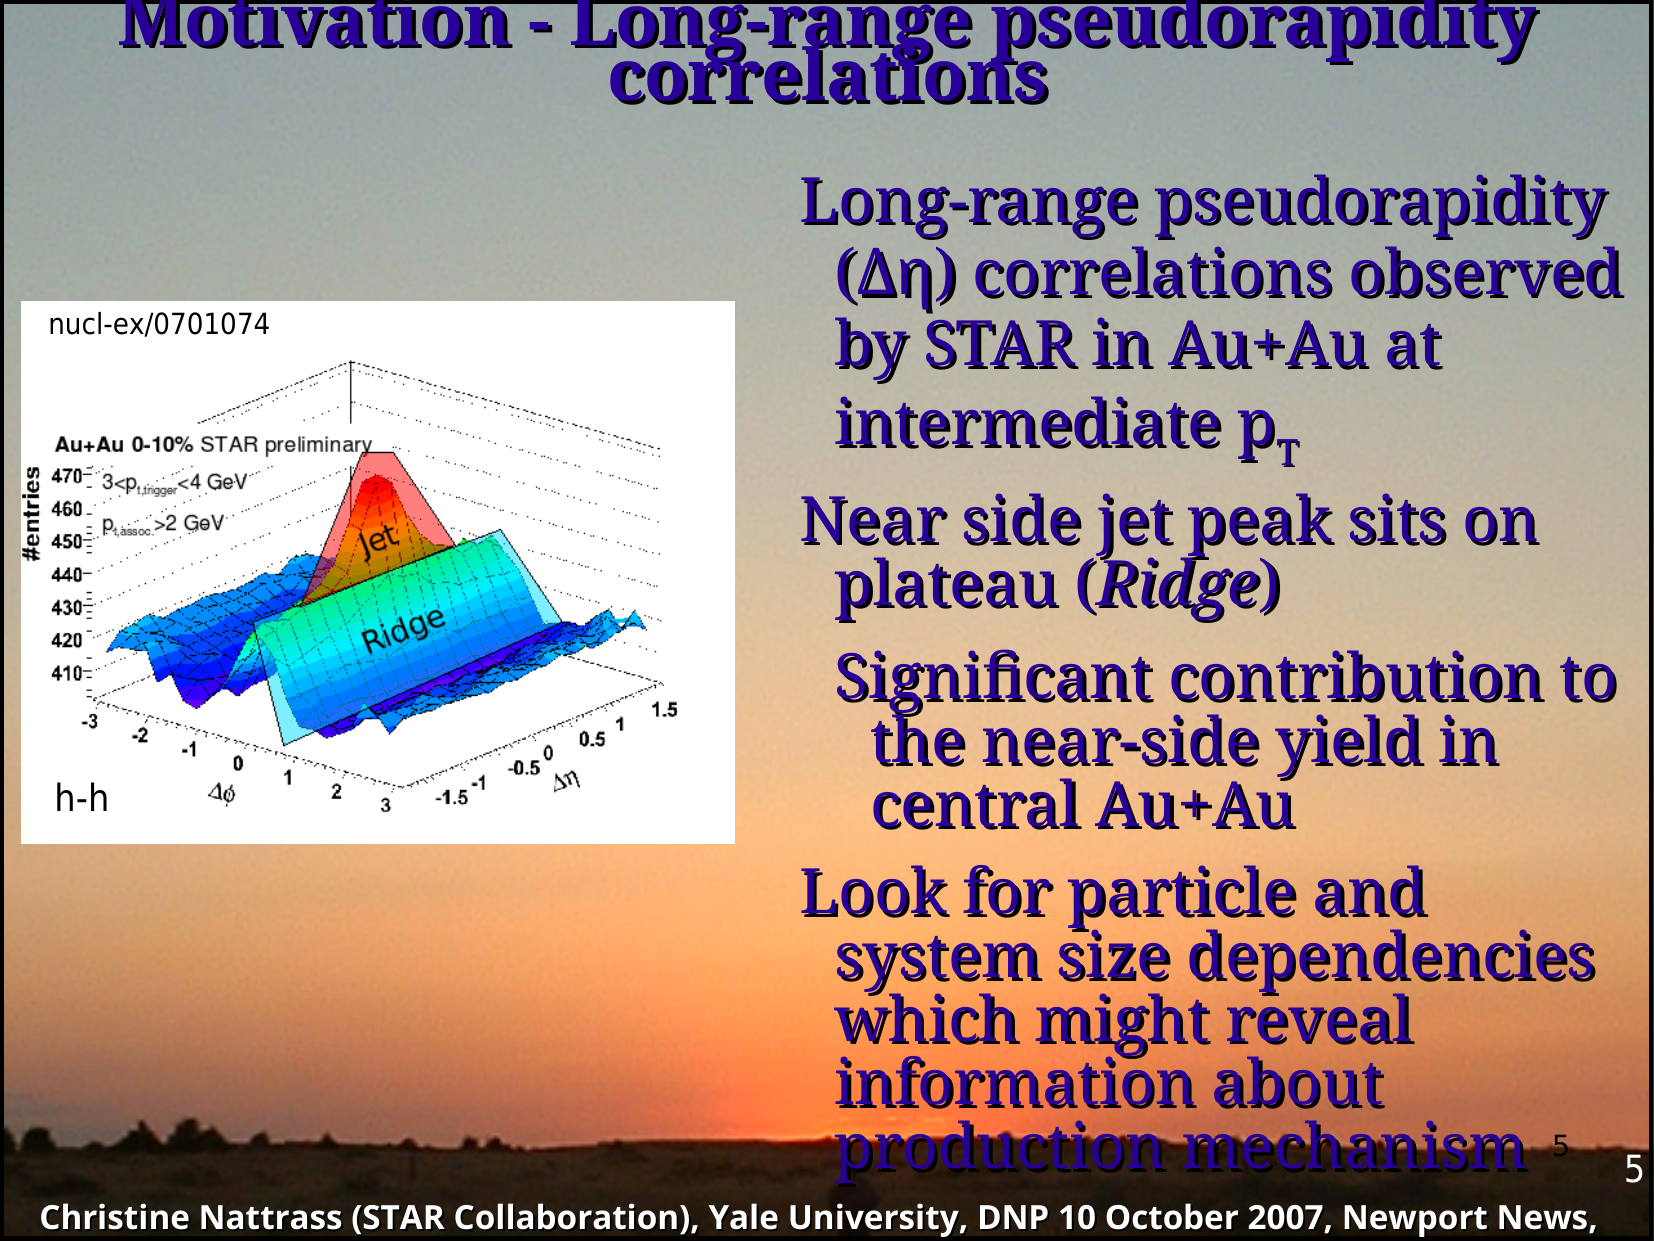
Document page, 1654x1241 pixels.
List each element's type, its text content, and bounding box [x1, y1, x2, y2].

picture [4, 113, 1649, 1236]
picture [1426, 1217, 1431, 1225]
title Motivation - Long-range pseudorapidity correlations [2, 0, 1654, 113]
text_box nucl-ex/0701074 [33, 301, 607, 351]
text_box h-h [39, 771, 265, 830]
list Long-range pseudorapidity (Δη) correlations observed by STAR in Au+Au at intermediate pT Near side jet peak sits on plateau (Ridge)‏ Significant contribution to the near-side yield in central Au+Au Look for particle and system size dependencies which might reveal information about production mechanism [763, 165, 1630, 1140]
